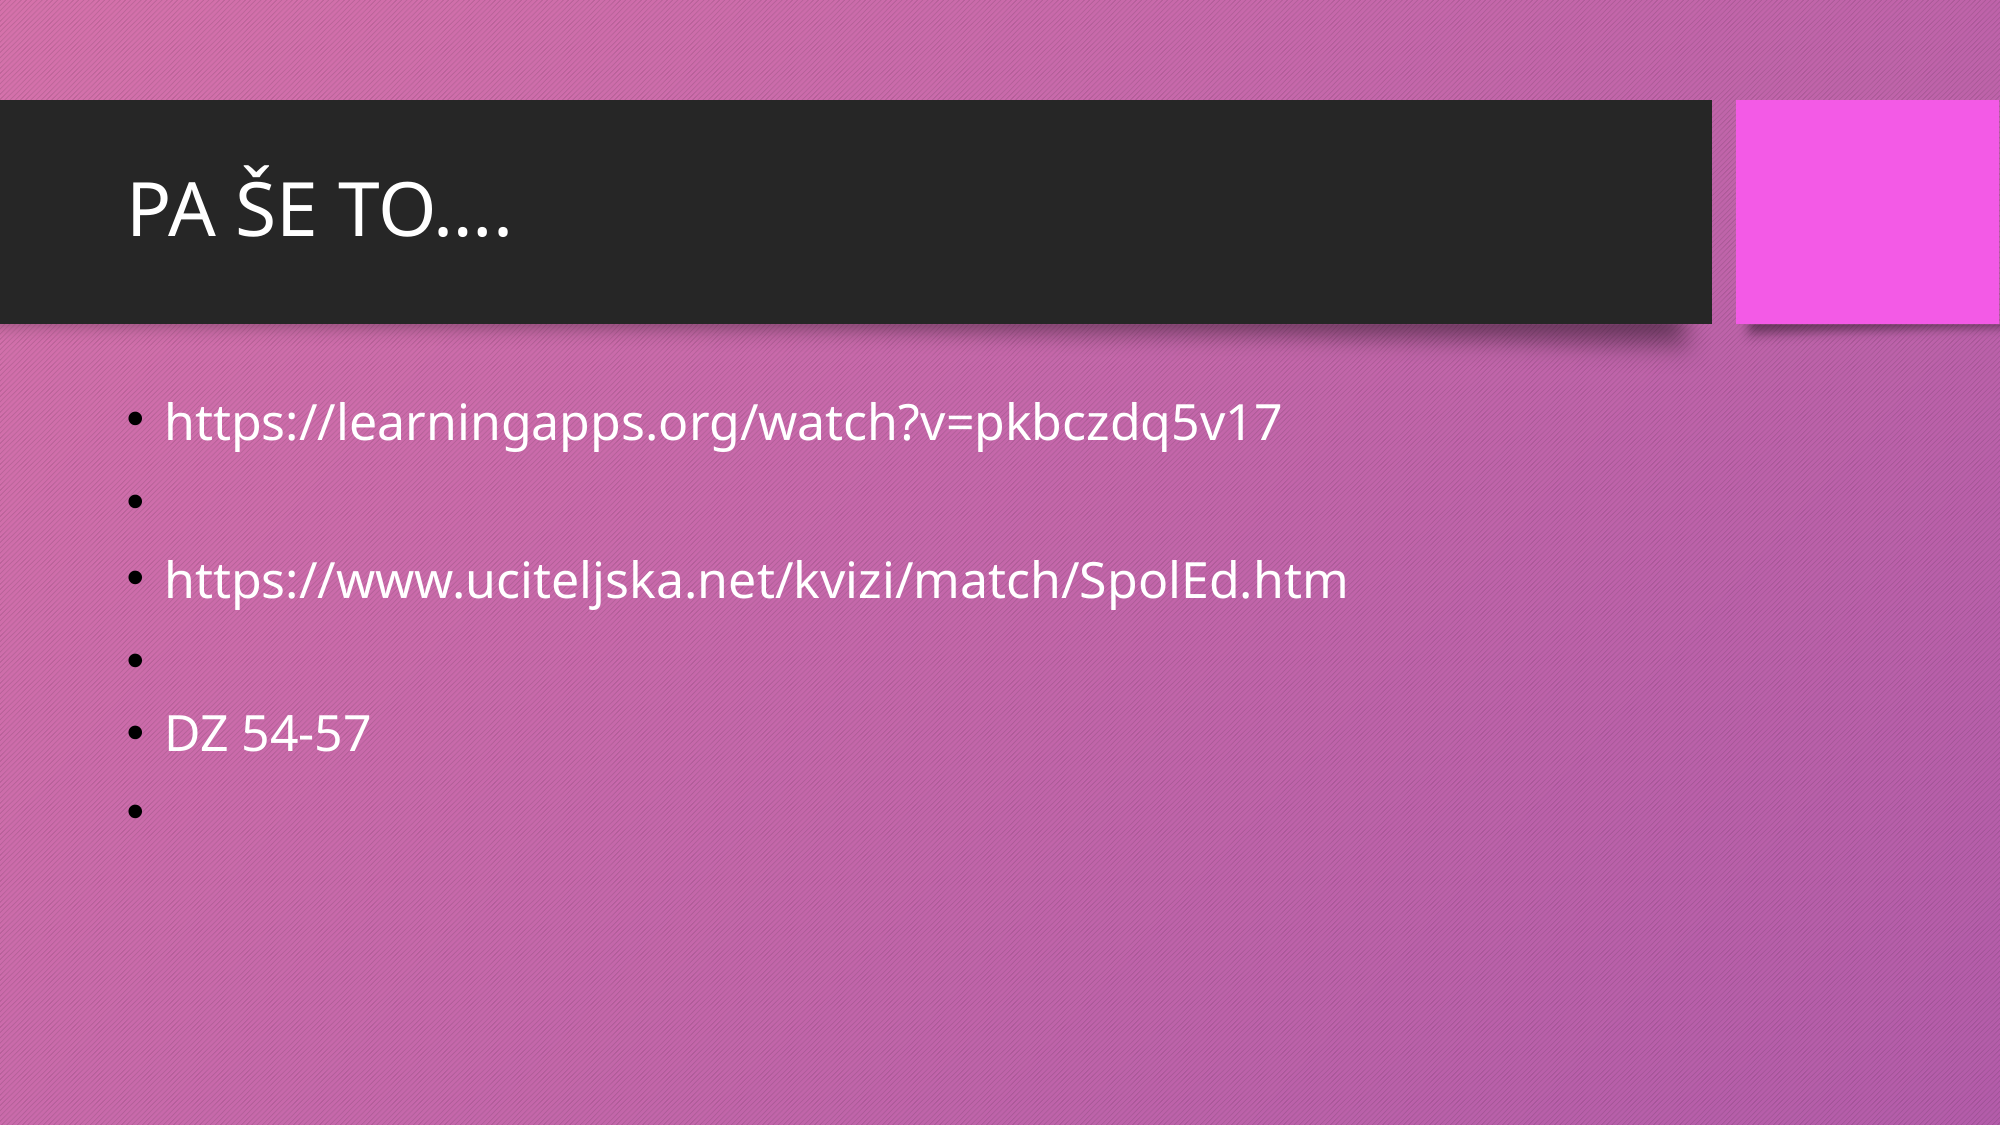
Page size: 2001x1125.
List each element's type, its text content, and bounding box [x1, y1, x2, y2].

title PA ŠE TO…. [111, 123, 1689, 301]
list https://learningapps.org/watch?v=pkbczdq5v17 https://www.uciteljska.net/kvizi/match/SpolEd.htm DZ 54-57 [111, 383, 1689, 974]
